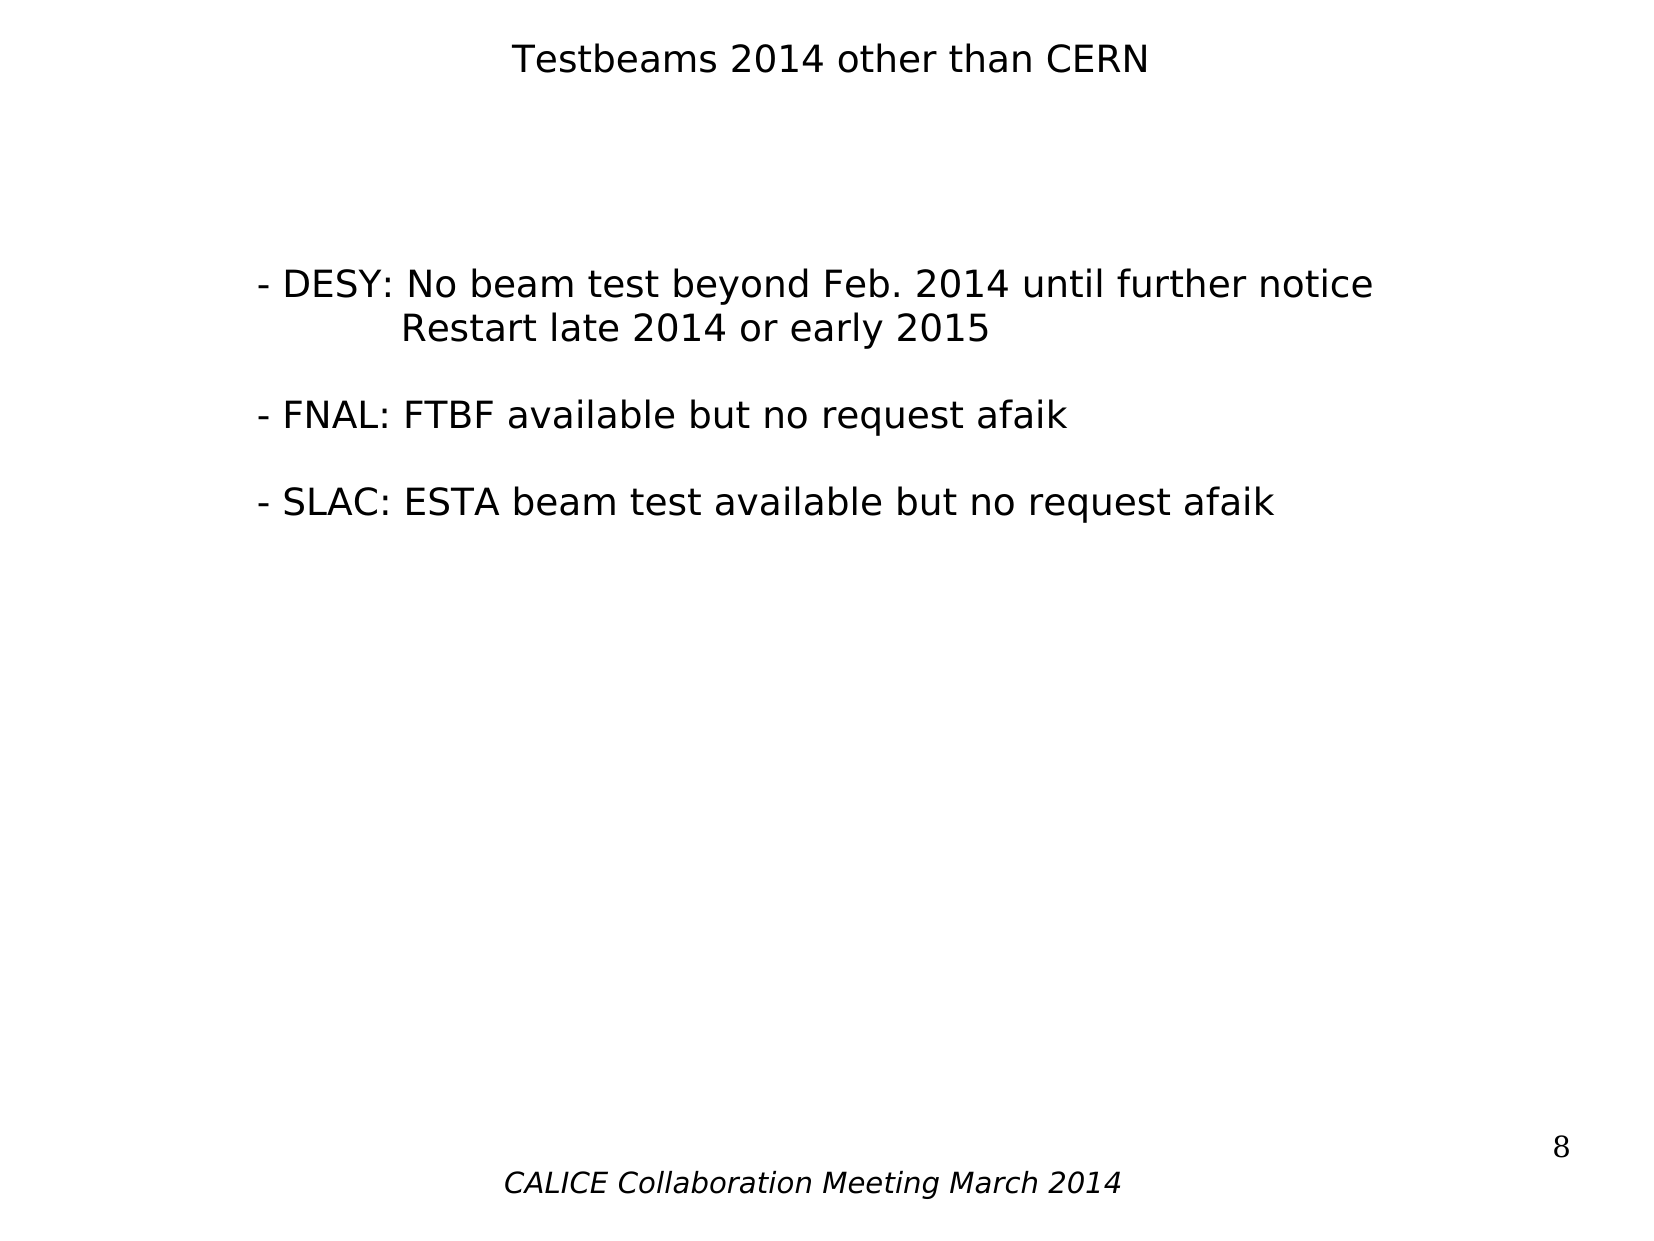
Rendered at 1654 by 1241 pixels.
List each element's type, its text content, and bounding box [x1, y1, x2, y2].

text_box Testbeams 2014 other than CERN [497, 30, 1160, 89]
text_box - DESY: No beam test beyond Feb. 2014 until further notice Restart late 2014 or early 2015 - FNAL: FTBF available but no request afaik - SLAC: ESTA beam test available but no request afaik [242, 255, 1383, 532]
